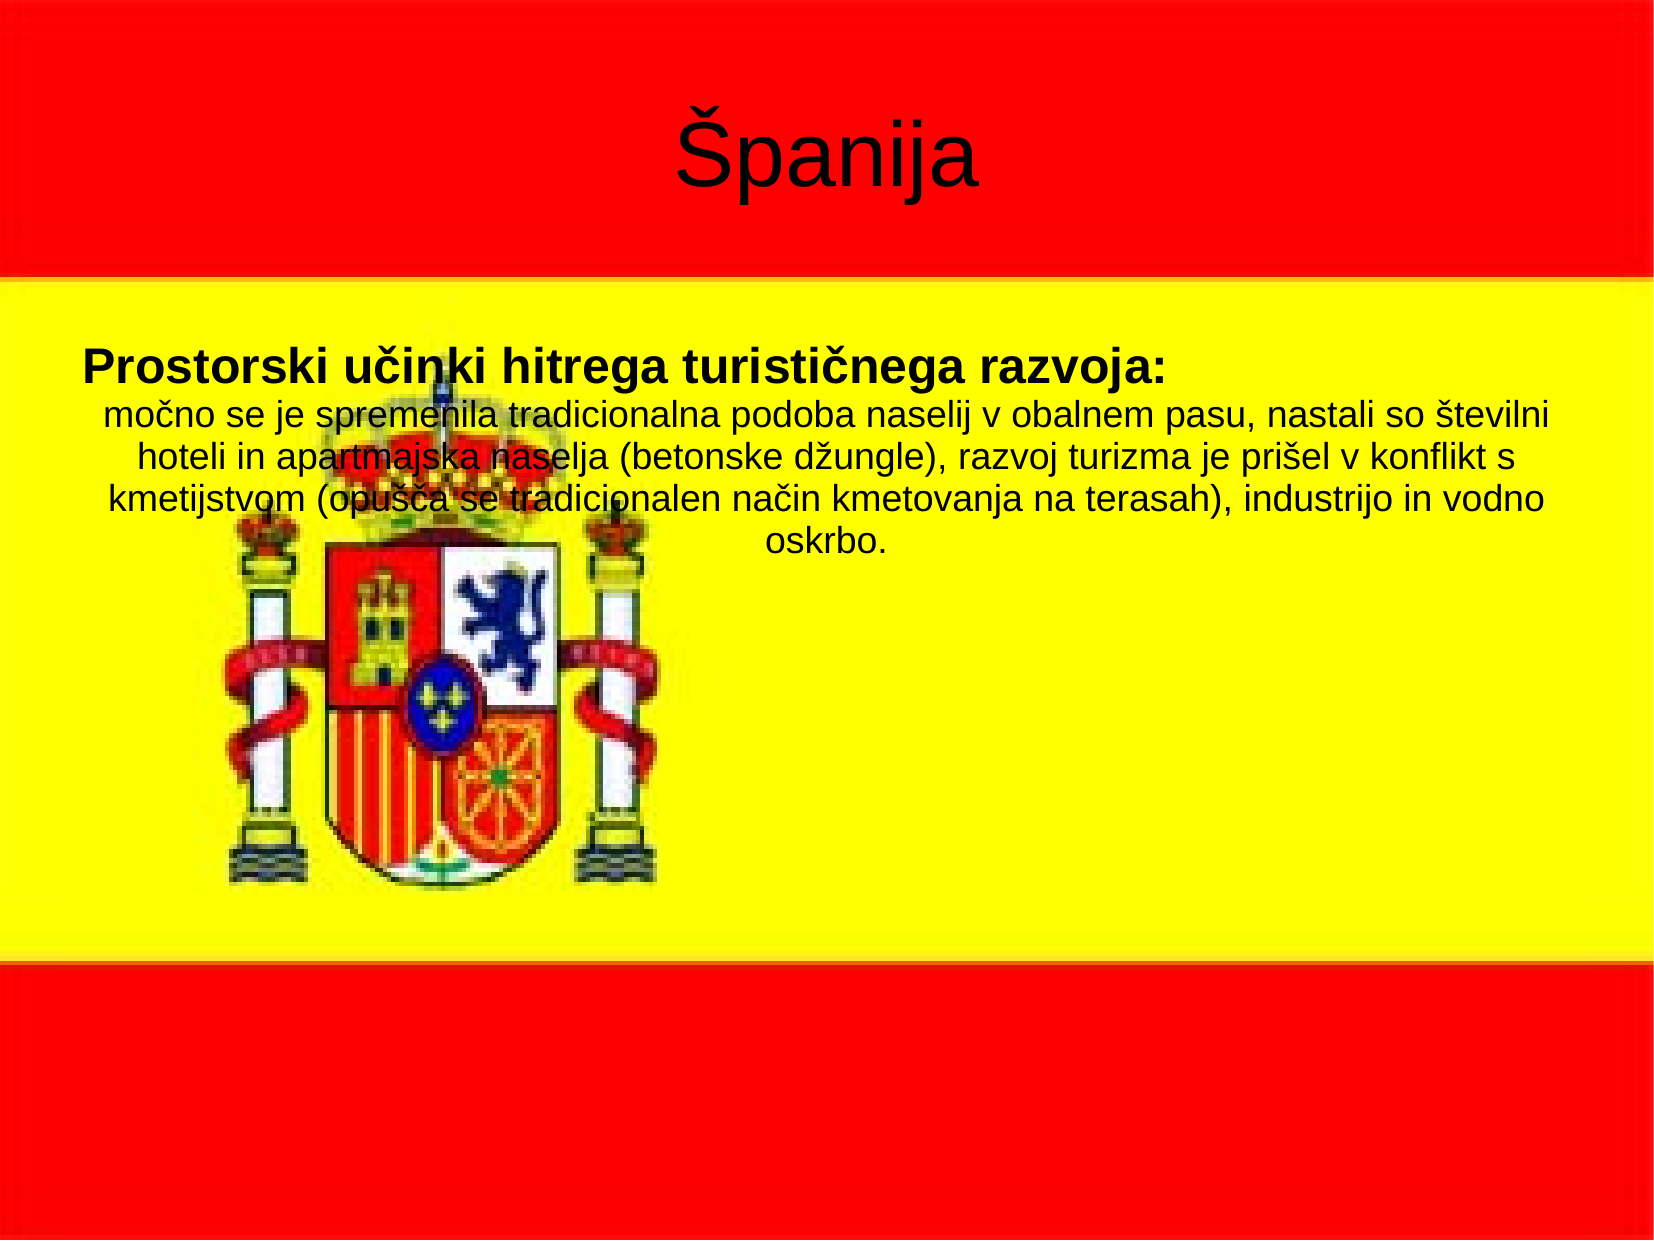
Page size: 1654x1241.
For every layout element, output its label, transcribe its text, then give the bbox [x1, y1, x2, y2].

picture [0, 0, 1654, 1241]
title Španija [82, 56, 1571, 249]
subtitle Prostorski učinki hitrega turističnega razvoja: močno se je spremenila tradicionalna podoba naselij v obalnem pasu, nastali so številni hoteli in apartmajska naselja (betonske džungle), razvoj turizma je prišel v konflikt s kmetijstvom (opušča se tradicionalen način kmetovanja na terasah), industrijo in vodno oskrbo. [82, 297, 1571, 1102]
